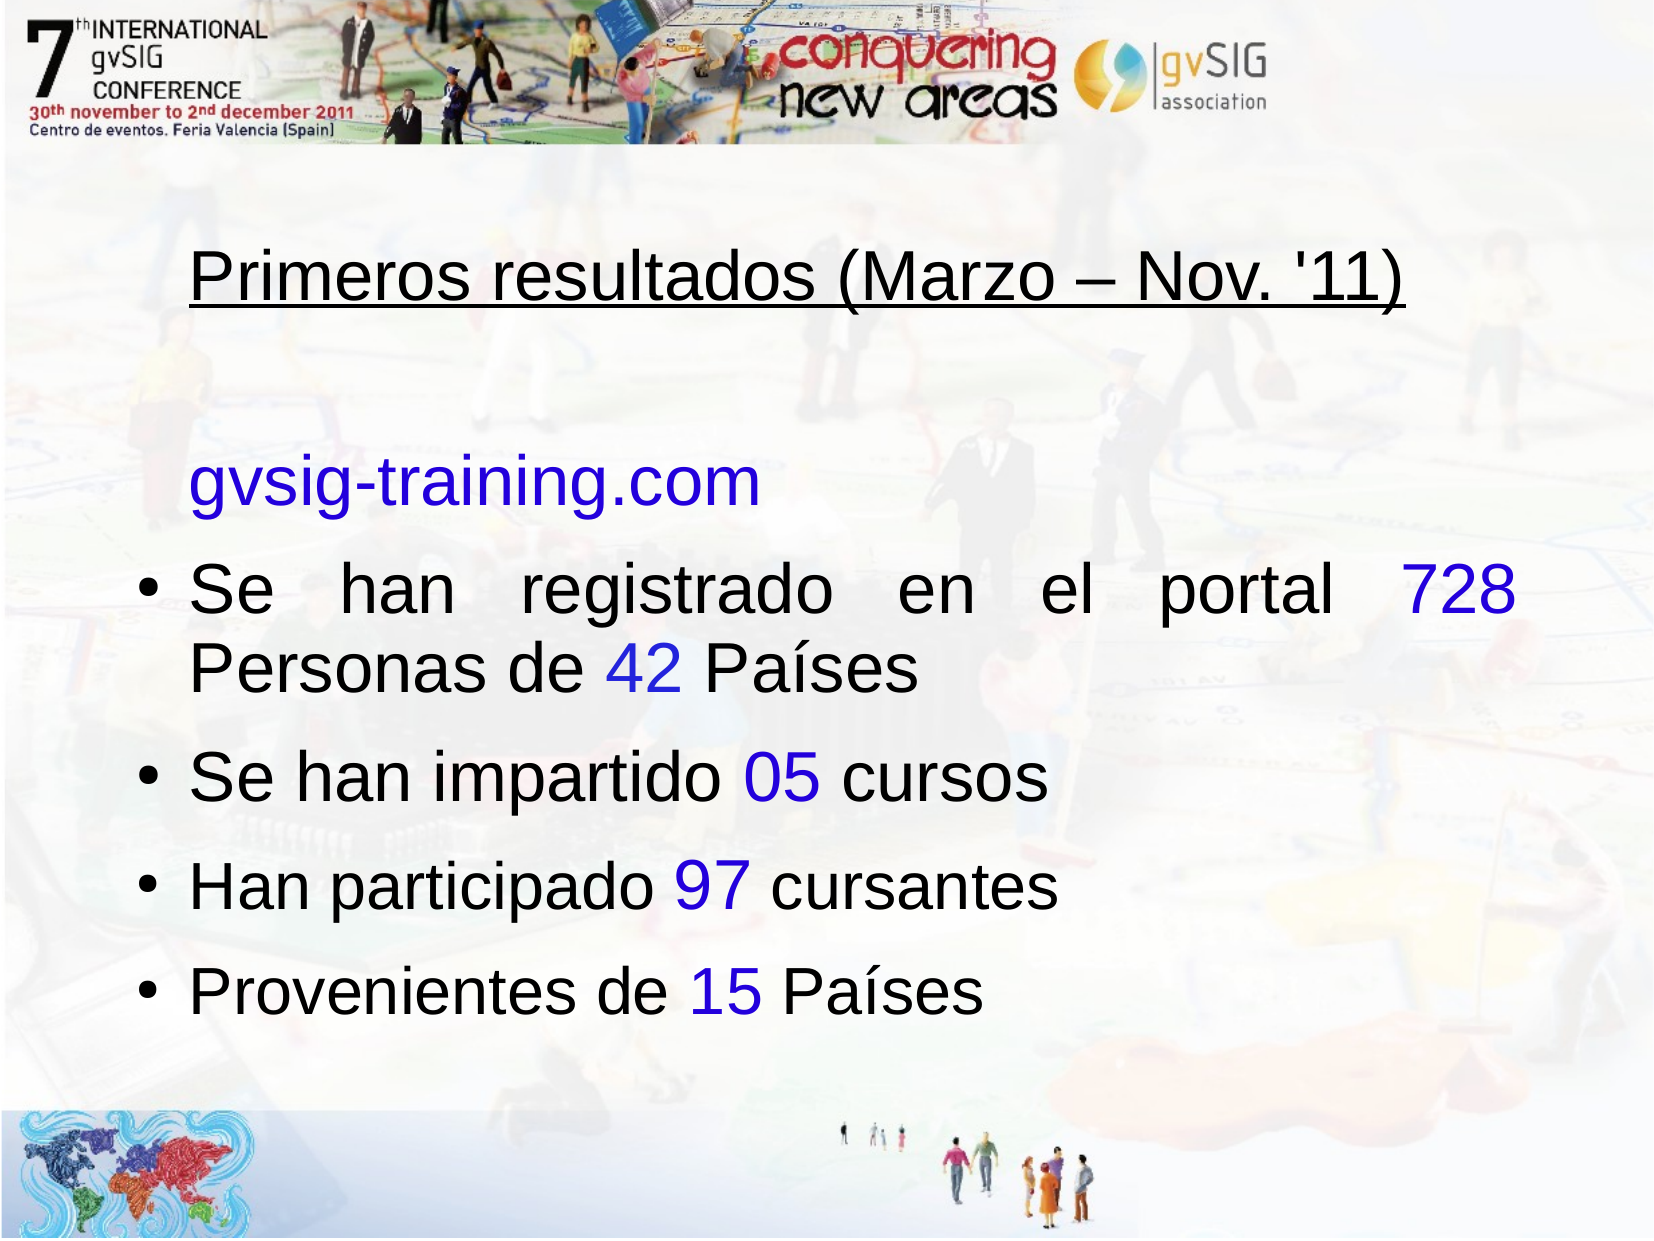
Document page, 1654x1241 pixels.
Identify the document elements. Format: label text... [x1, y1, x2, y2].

picture [1, 0, 1654, 1238]
list Primeros resultados (Marzo – Nov. '11) gvsig-training.com Se han registrado en el portal 728 Personas de 42 Países Se han impartido 05 cursos Han participado 97 cursantes Provenientes de 15 Países [118, 236, 1518, 1063]
